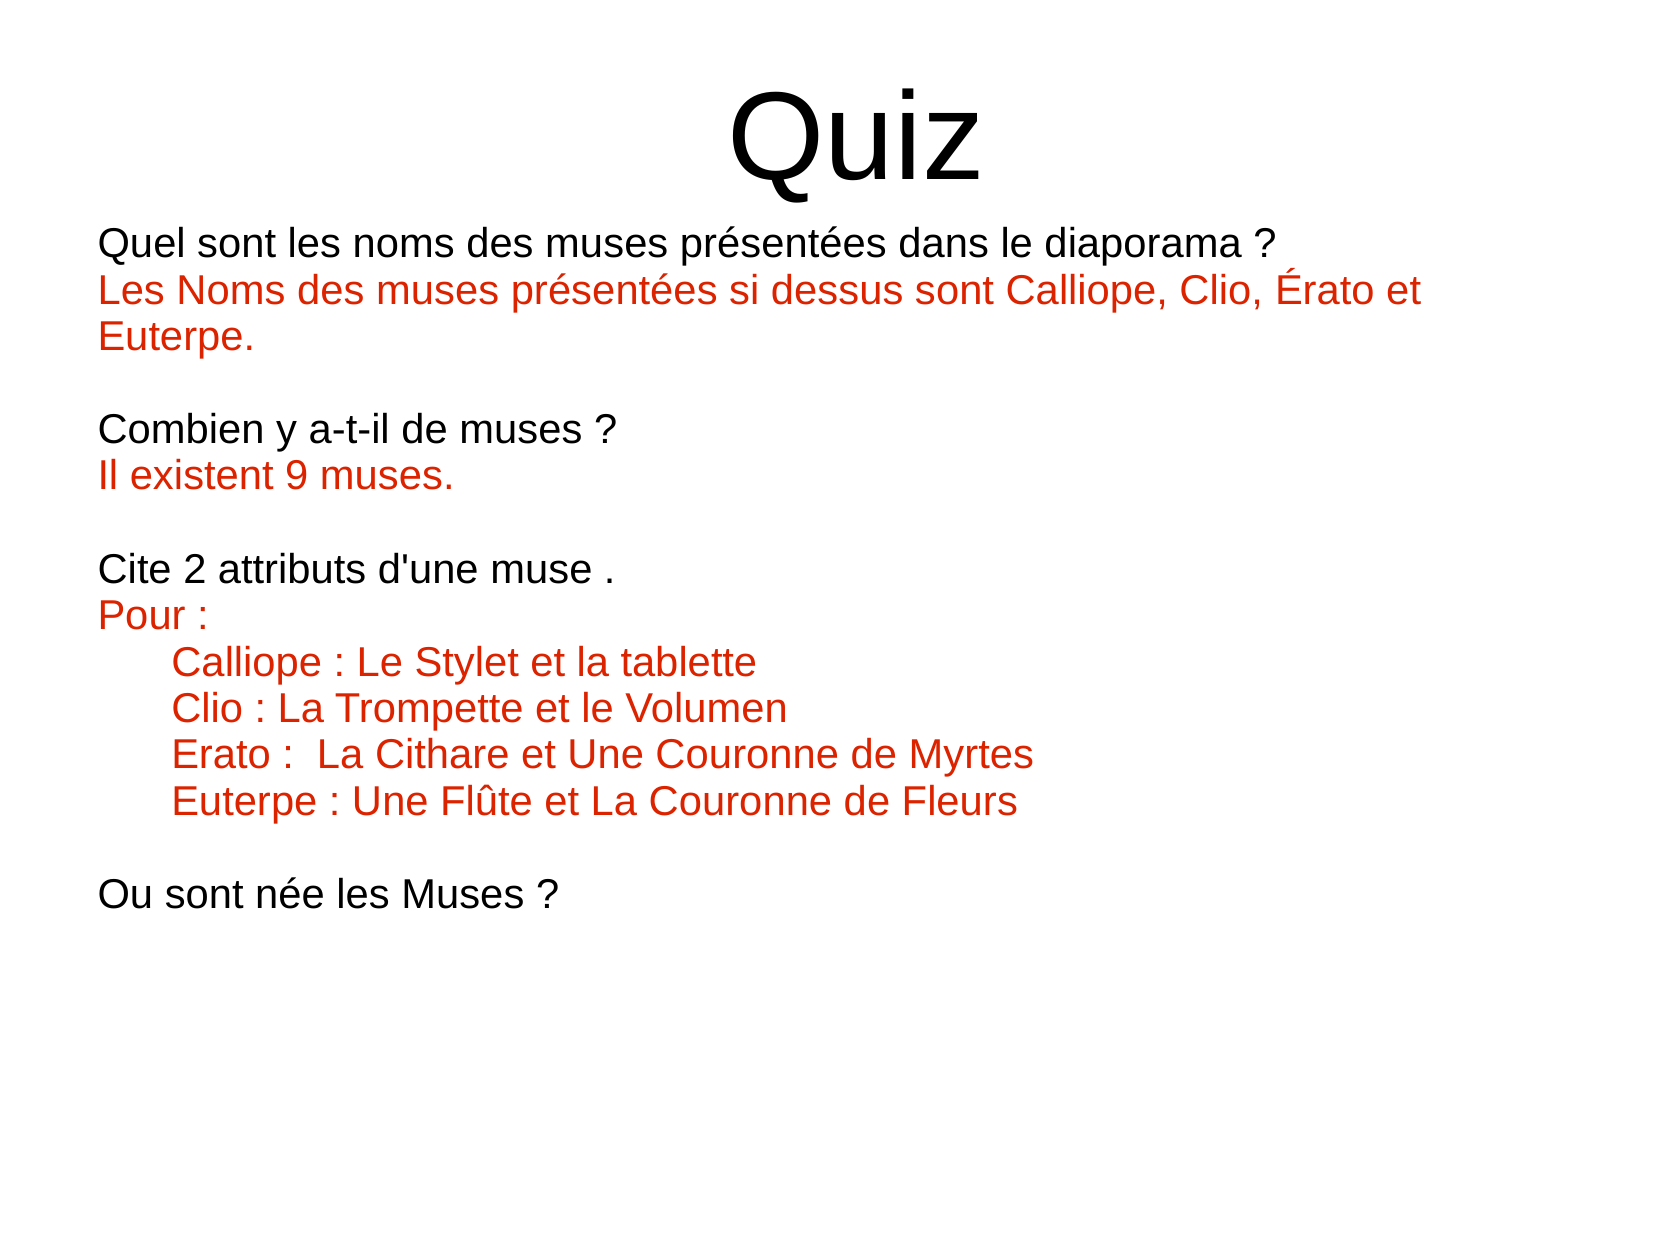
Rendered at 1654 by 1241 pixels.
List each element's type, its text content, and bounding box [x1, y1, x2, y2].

text_box Quiz [460, 59, 1252, 212]
text_box Quel sont les noms des muses présentées dans le diaporama ? Les Noms des muses présentées si dessus sont Calliope, Clio, Érato et Euterpe. Combien y a-t-il de muses ? Il existent 9 muses. Cite 2 attributs d'une muse . Pour : Calliope : Le Stylet et la tablette Clio : La Trompette et le Volumen Erato : La Cithare et Une Couronne de Myrtes Euterpe : Une Flûte et La Couronne de Fleurs Ou sont née les Muses ? [82, 212, 1441, 1070]
